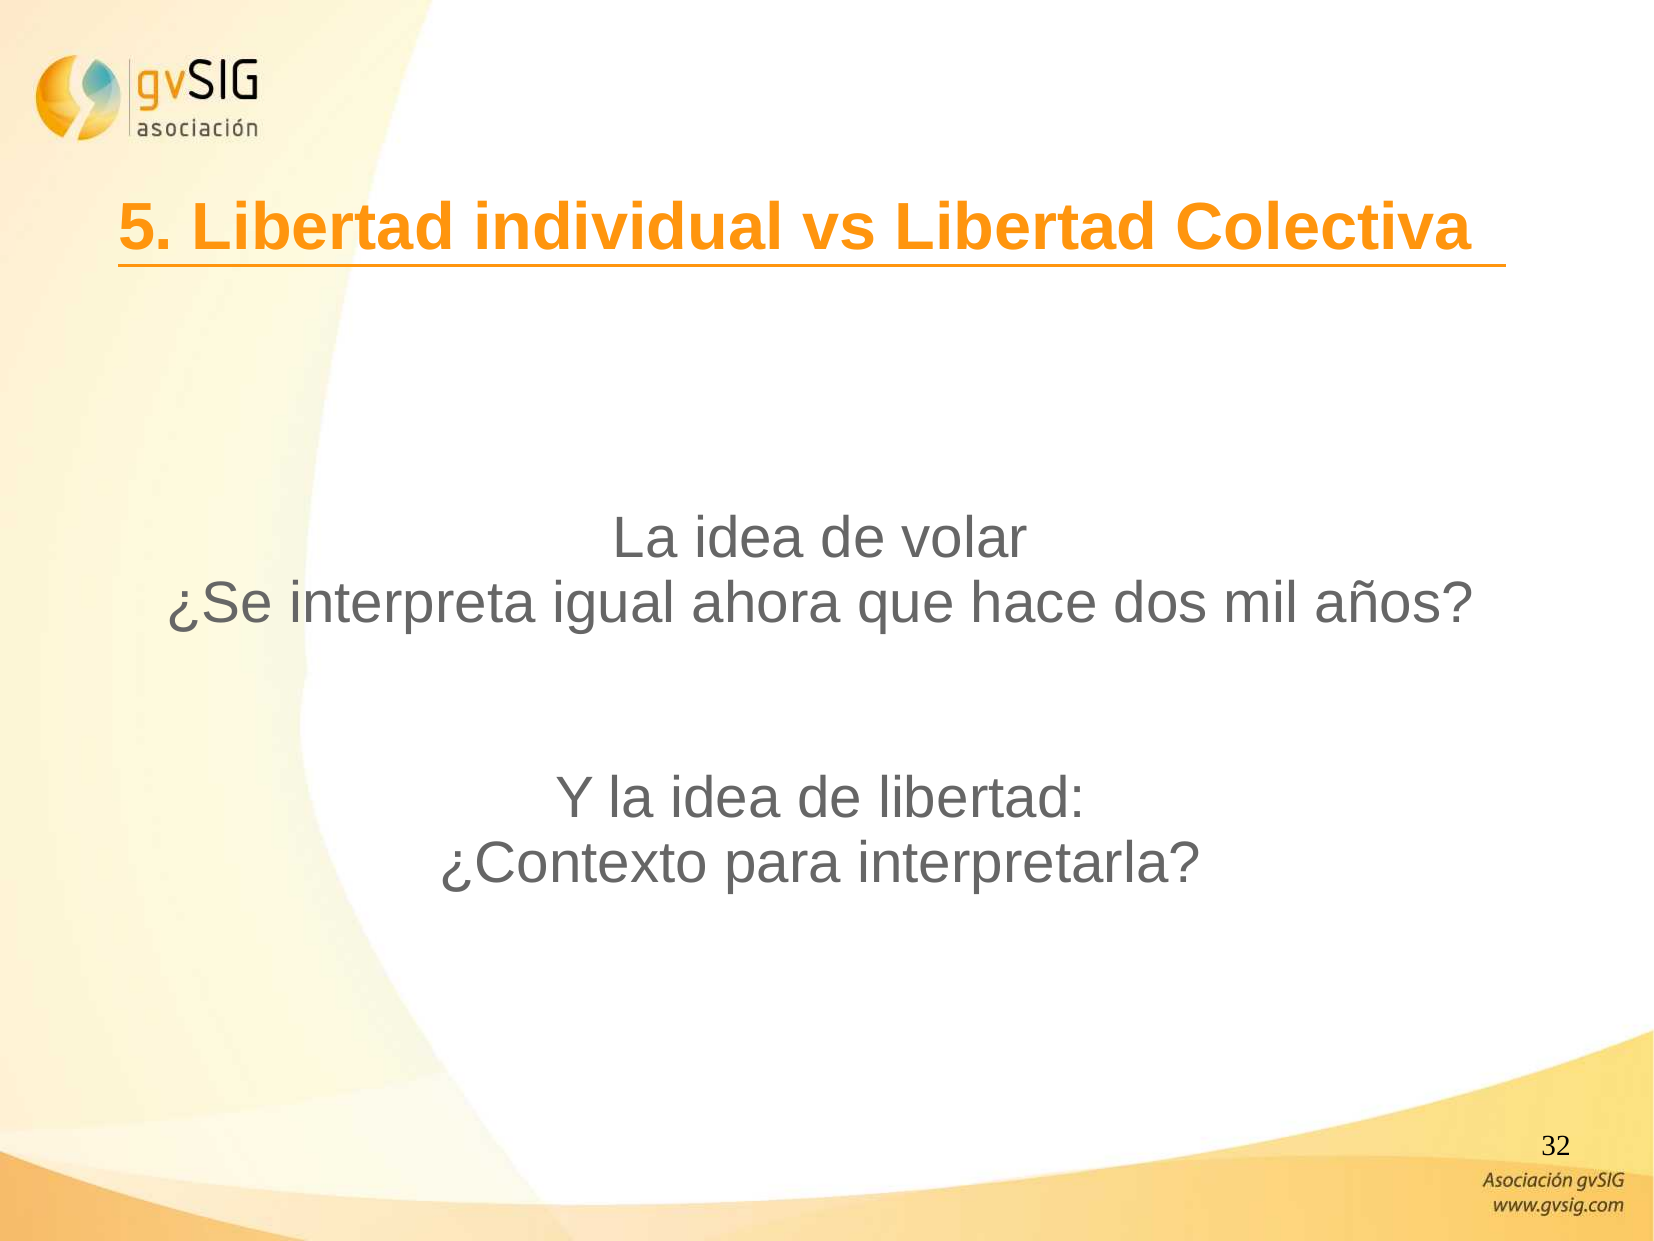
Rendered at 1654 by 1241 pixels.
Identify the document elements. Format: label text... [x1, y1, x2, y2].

title 5. Libertad individual vs Libertad Colectiva [118, 177, 1607, 276]
text_box La idea de volar ¿Se interpreta igual ahora que hace dos mil años? Y la idea de libertad: ¿Contexto para interpretarla? [112, 497, 1530, 903]
picture [0, 0, 1654, 1241]
